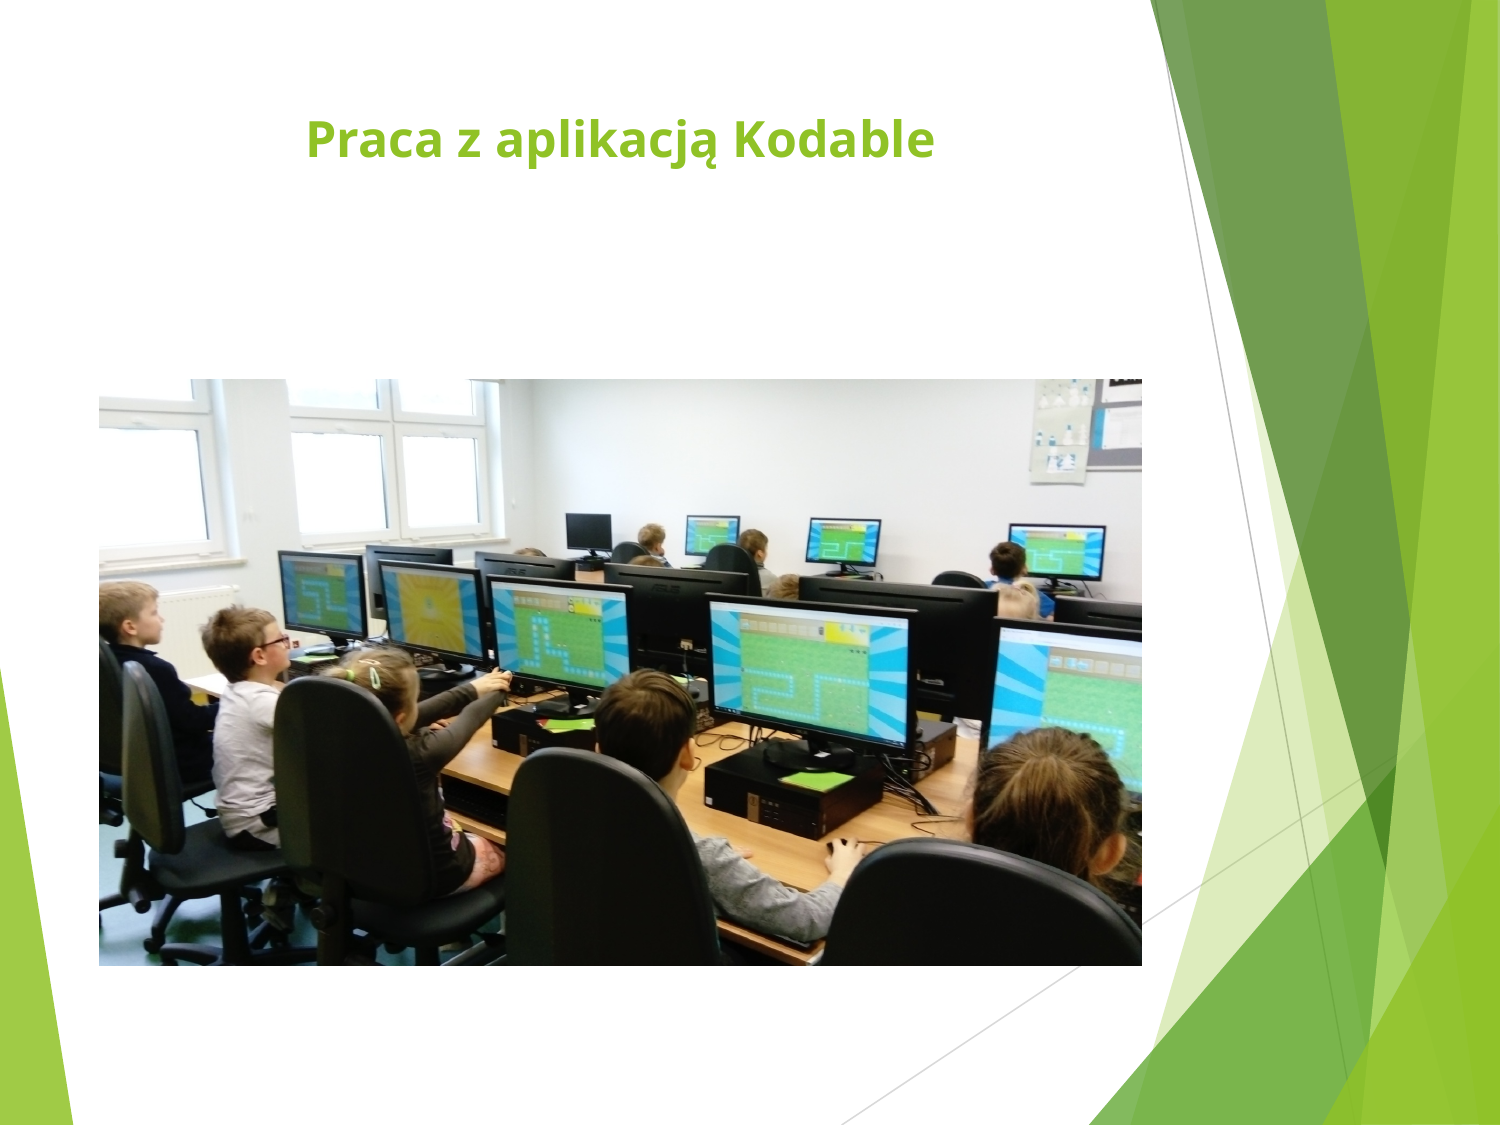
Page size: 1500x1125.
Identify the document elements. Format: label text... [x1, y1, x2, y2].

title Praca z aplikacją Kodable [99, 99, 1142, 317]
picture [99, 379, 1142, 966]
